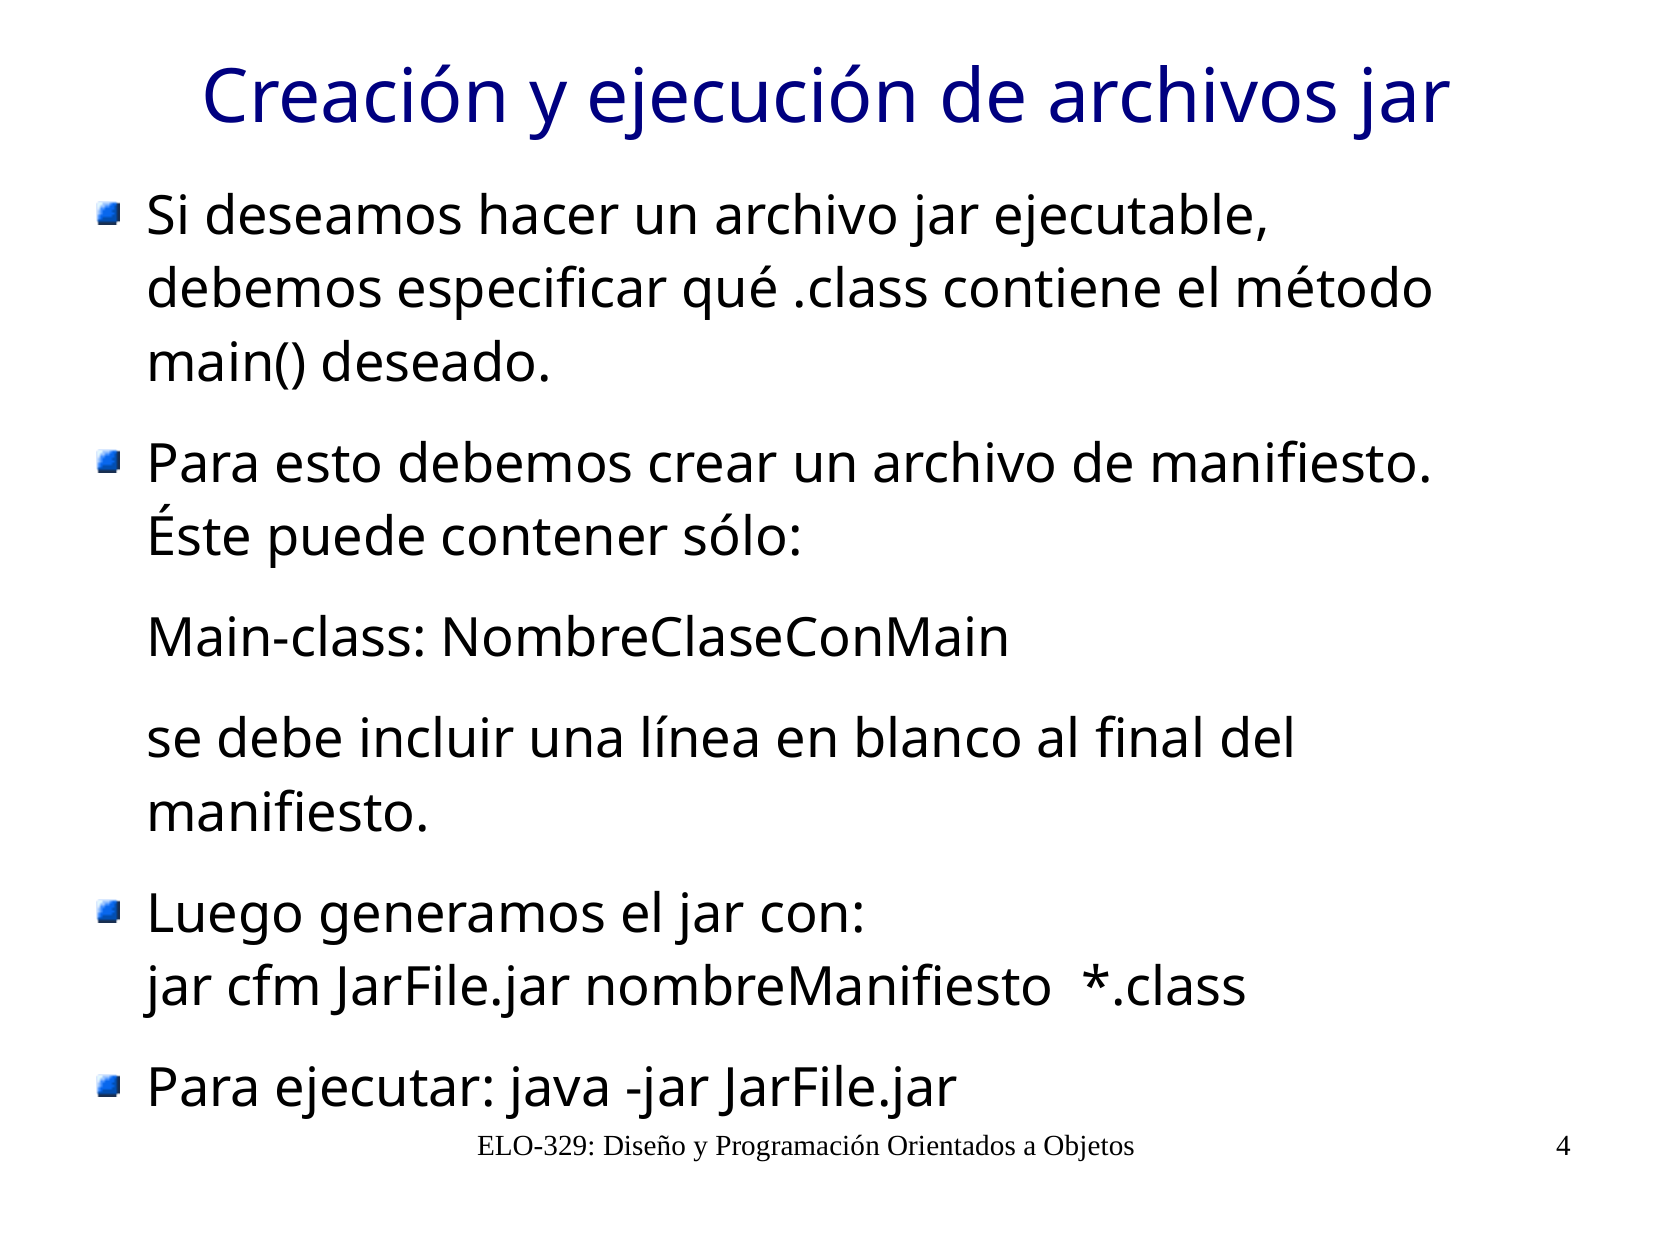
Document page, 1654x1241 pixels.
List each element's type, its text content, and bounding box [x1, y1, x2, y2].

list Si deseamos hacer un archivo jar ejecutable, debemos especificar qué .class contiene el método main() deseado. Para esto debemos crear un archivo de manifiesto. Éste puede contener sólo: Main-class: NombreClaseConMain se debe incluir una línea en blanco al final del manifiesto. Luego generamos el jar con: jar cfm JarFile.jar nombreManifiesto *.class Para ejecutar: java -jar JarFile.jar [80, 176, 1495, 1134]
title Creación y ejecución de archivos jar [82, 50, 1571, 137]
